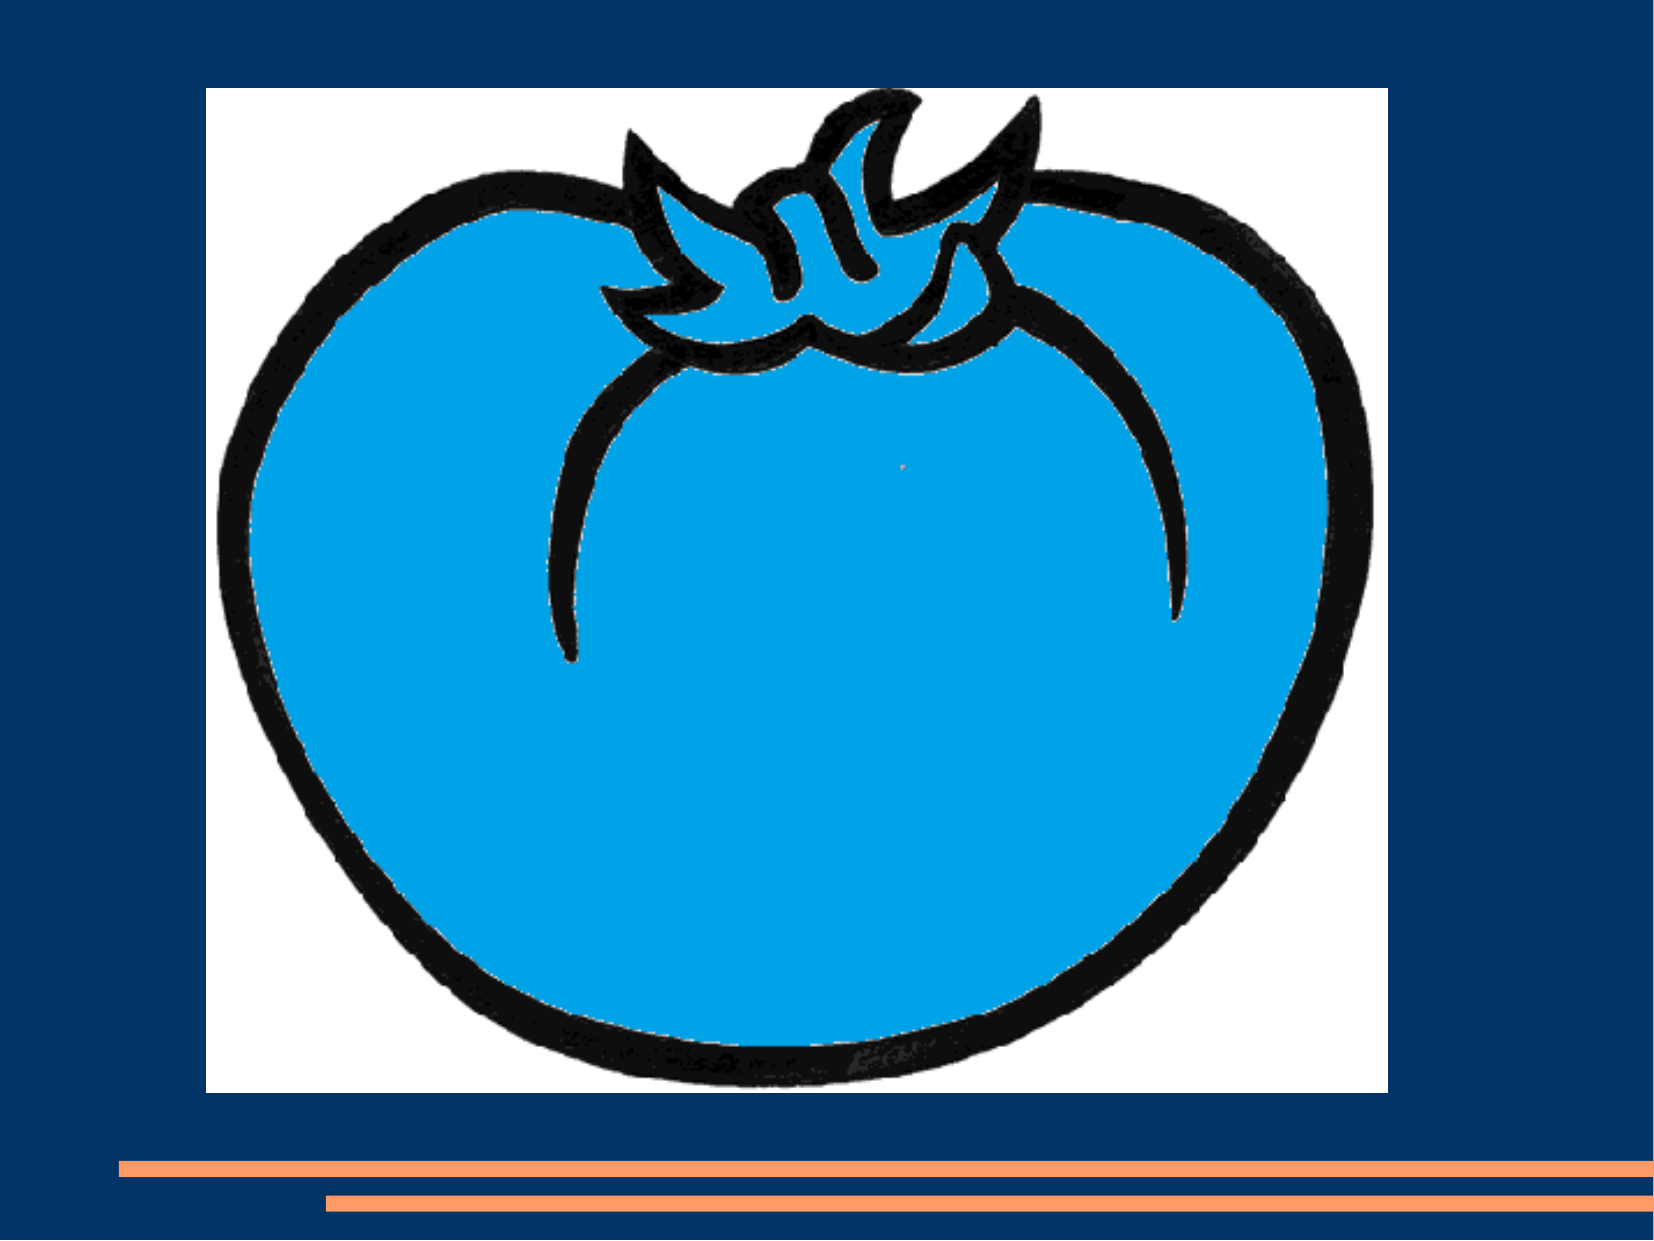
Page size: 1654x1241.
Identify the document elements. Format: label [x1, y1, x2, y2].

picture [206, 88, 1388, 1093]
